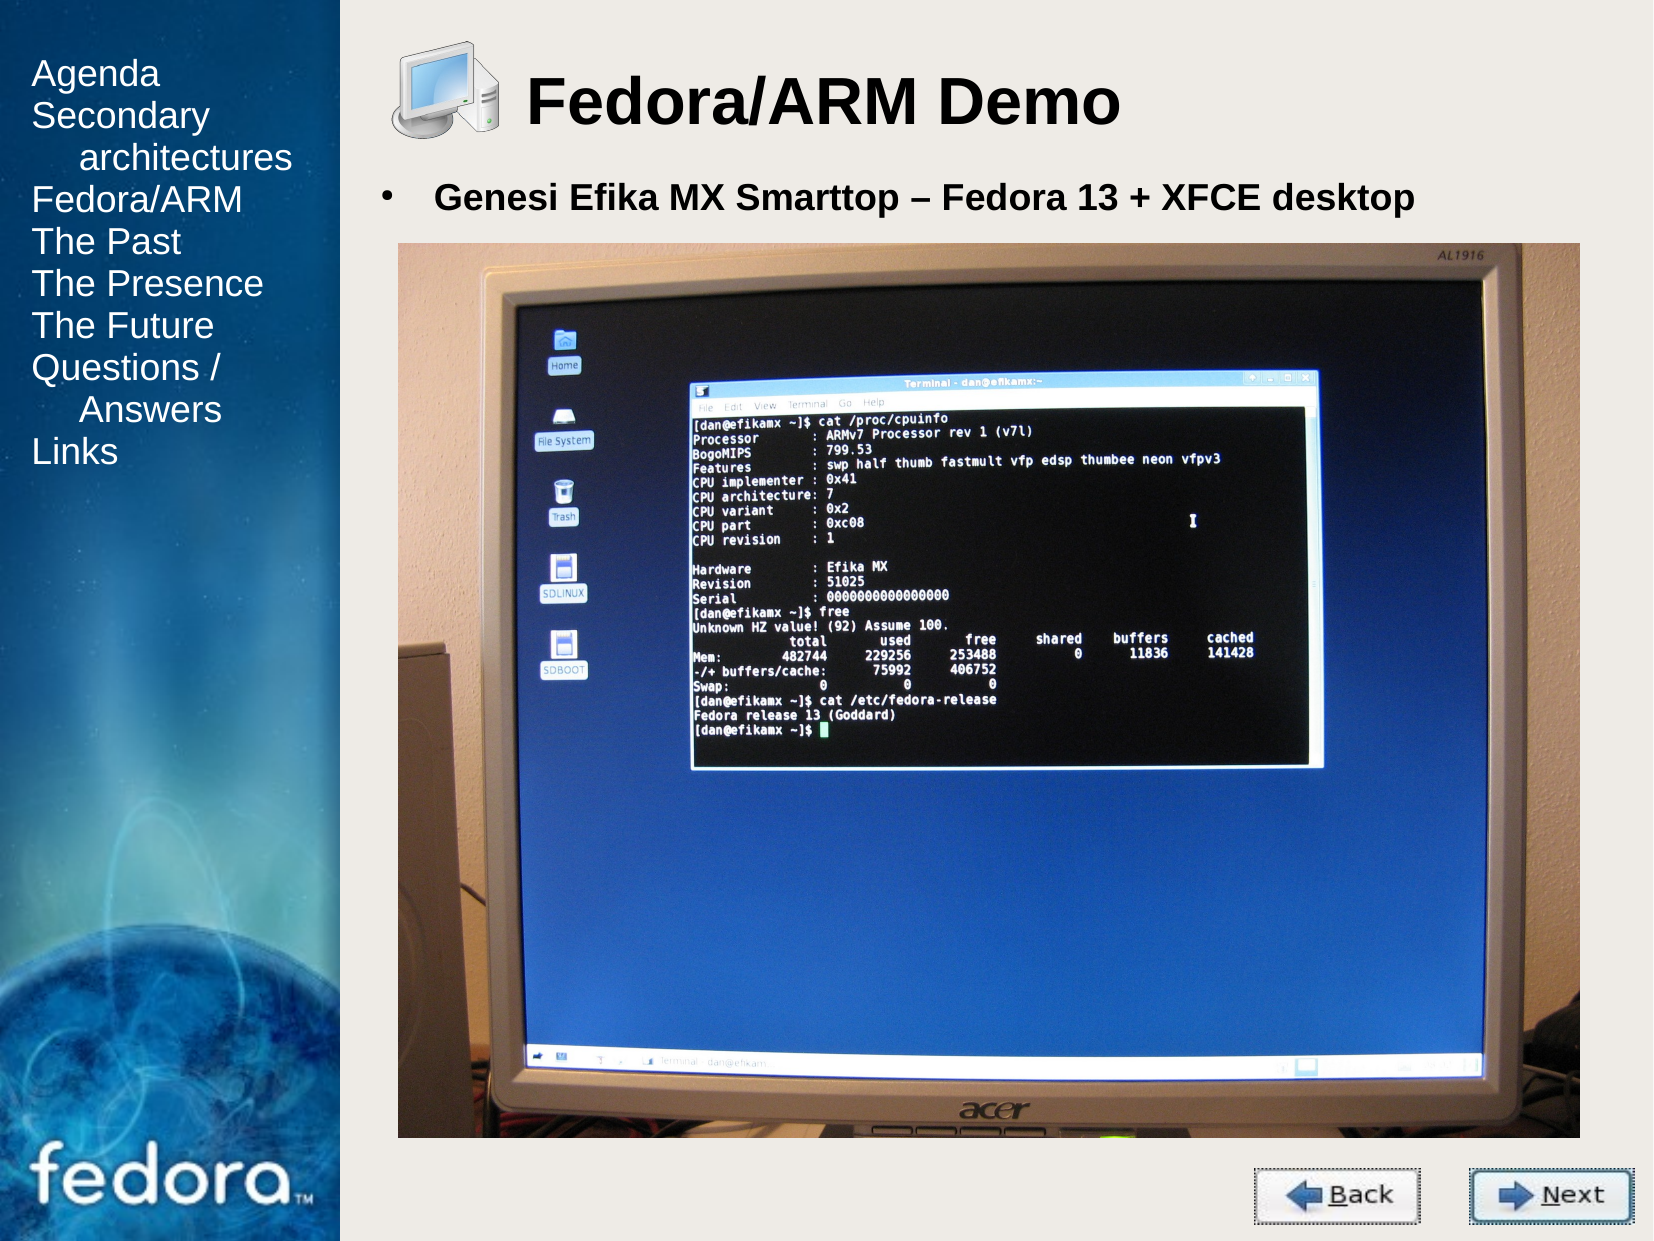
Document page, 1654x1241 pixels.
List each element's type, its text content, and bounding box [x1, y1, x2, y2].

picture [0, 0, 1654, 1241]
text_box Fedora/ARM Demo [511, 56, 1528, 147]
list Genesi Efika MX Smarttop – Fedora 13 + XFCE desktop [362, 176, 1654, 244]
text_box Agenda Secondary architectures Fedora/ARM The Past The Presence The Future Questions / Answers Links [16, 45, 330, 481]
